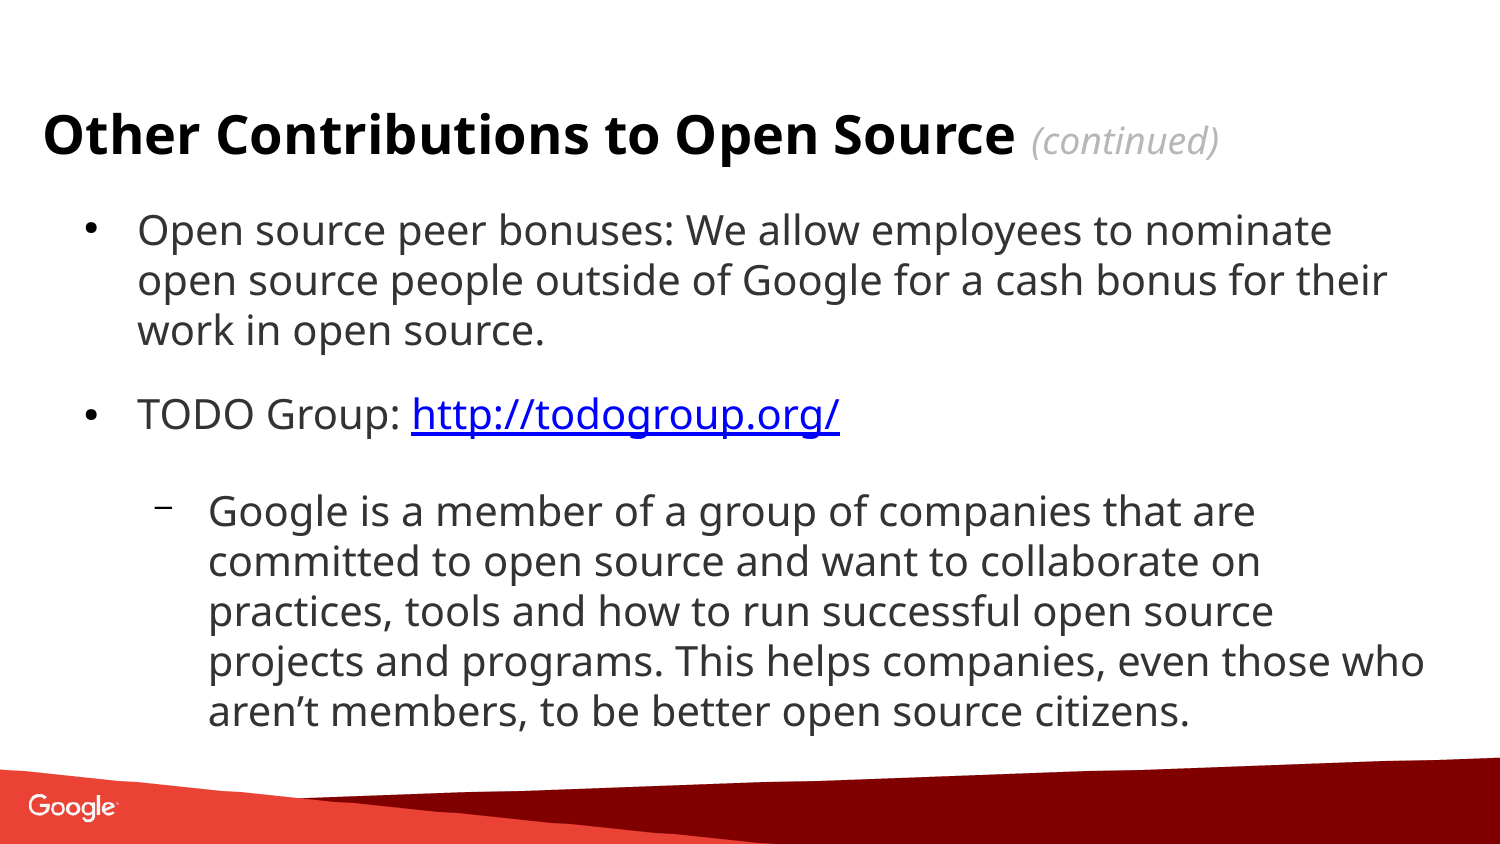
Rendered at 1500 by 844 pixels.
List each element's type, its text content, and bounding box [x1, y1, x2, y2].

text_box Other Contributions to Open Source (continued) [27, 85, 1478, 210]
list Open source peer bonuses: We allow employees to nominate open source people outside of Google for a cash bonus for their work in open source. TODO Group: http://todogroup.org/ Google is a member of a group of companies that are committed to open source and want to collaborate on practices, tools and how to run successful open source projects and programs. This helps companies, even those who aren’t members, to be better open source citizens. [51, 210, 1449, 750]
picture [0, 0, 1500, 844]
